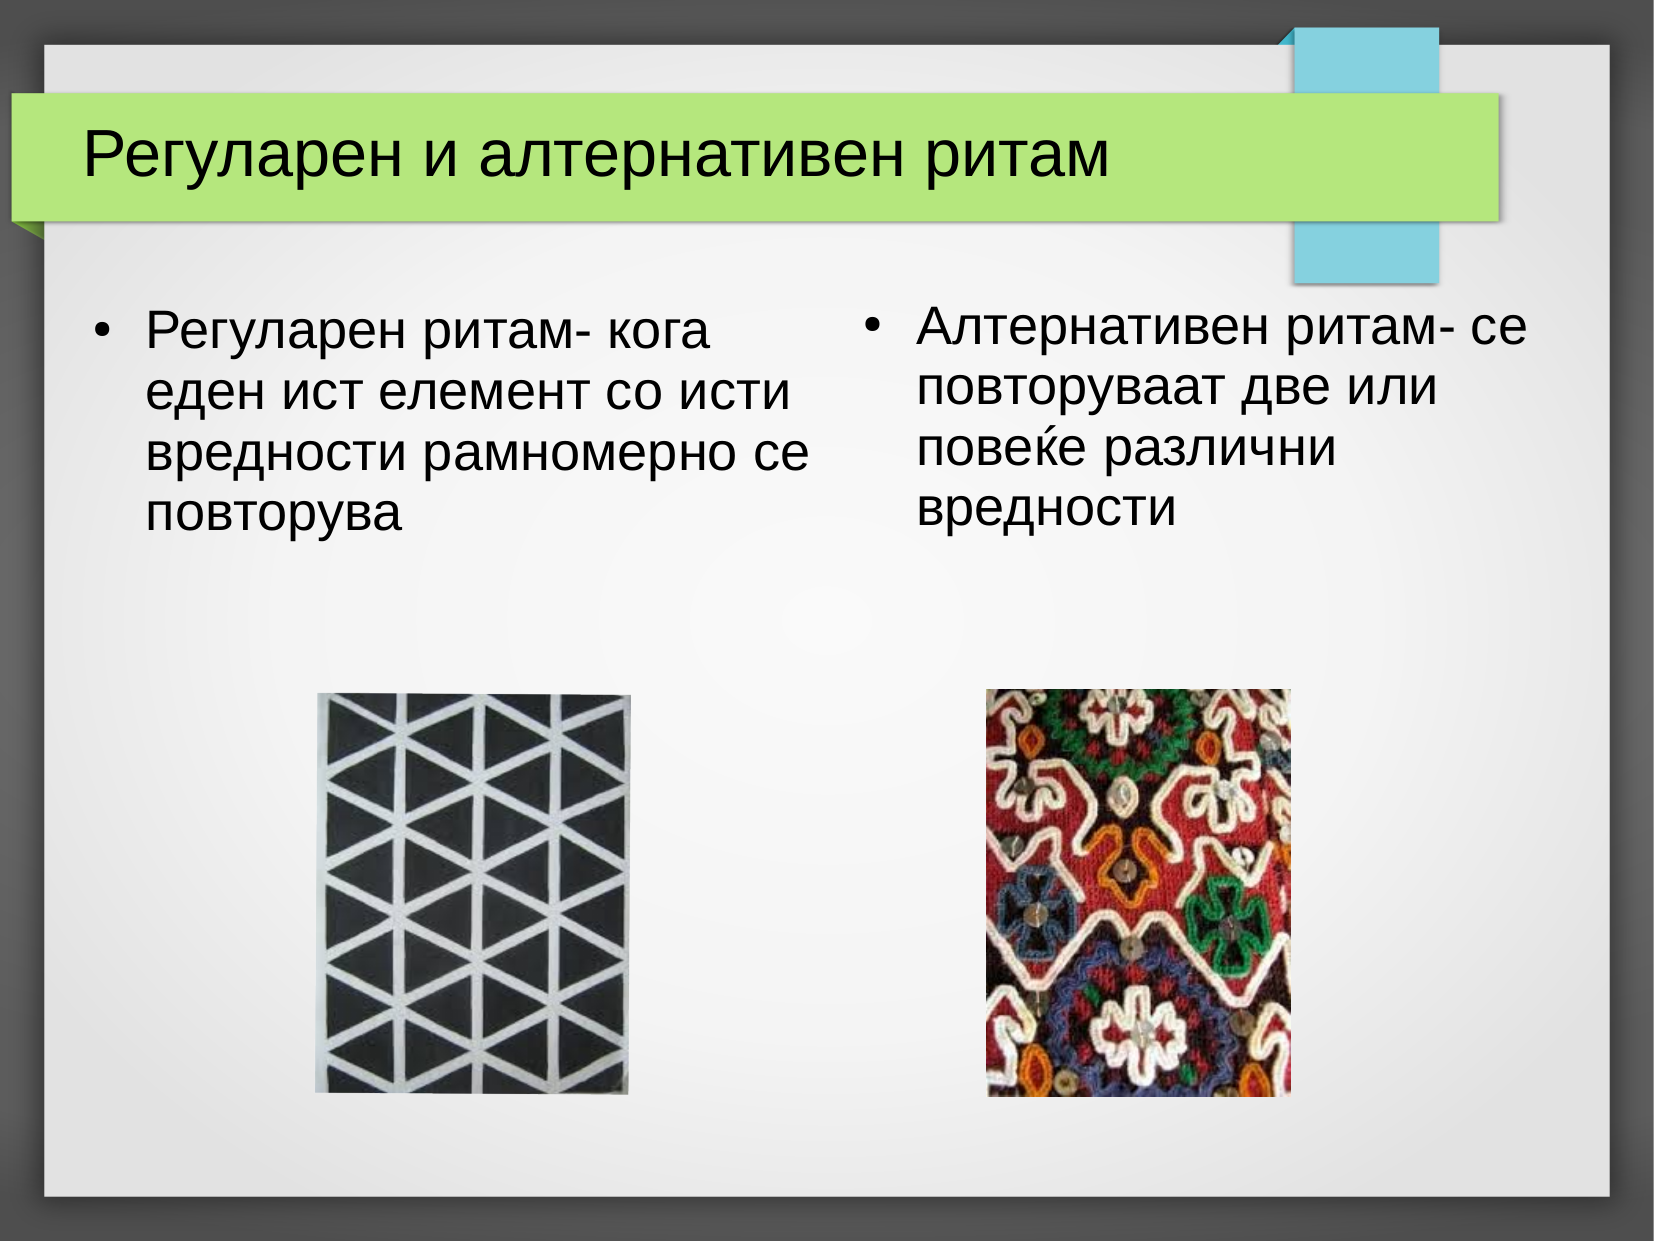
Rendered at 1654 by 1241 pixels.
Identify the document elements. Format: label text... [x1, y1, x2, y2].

list Алтернативен ритам- се повторуваат две или повеќе различни вредности [845, 295, 1572, 1015]
picture [0, 0, 1654, 1241]
title Регуларен и алтернативен ритам [82, 94, 1264, 213]
list Регуларен ритам- кога еден ист елемент со исти вредности рамномерно се повторува [75, 300, 832, 1171]
